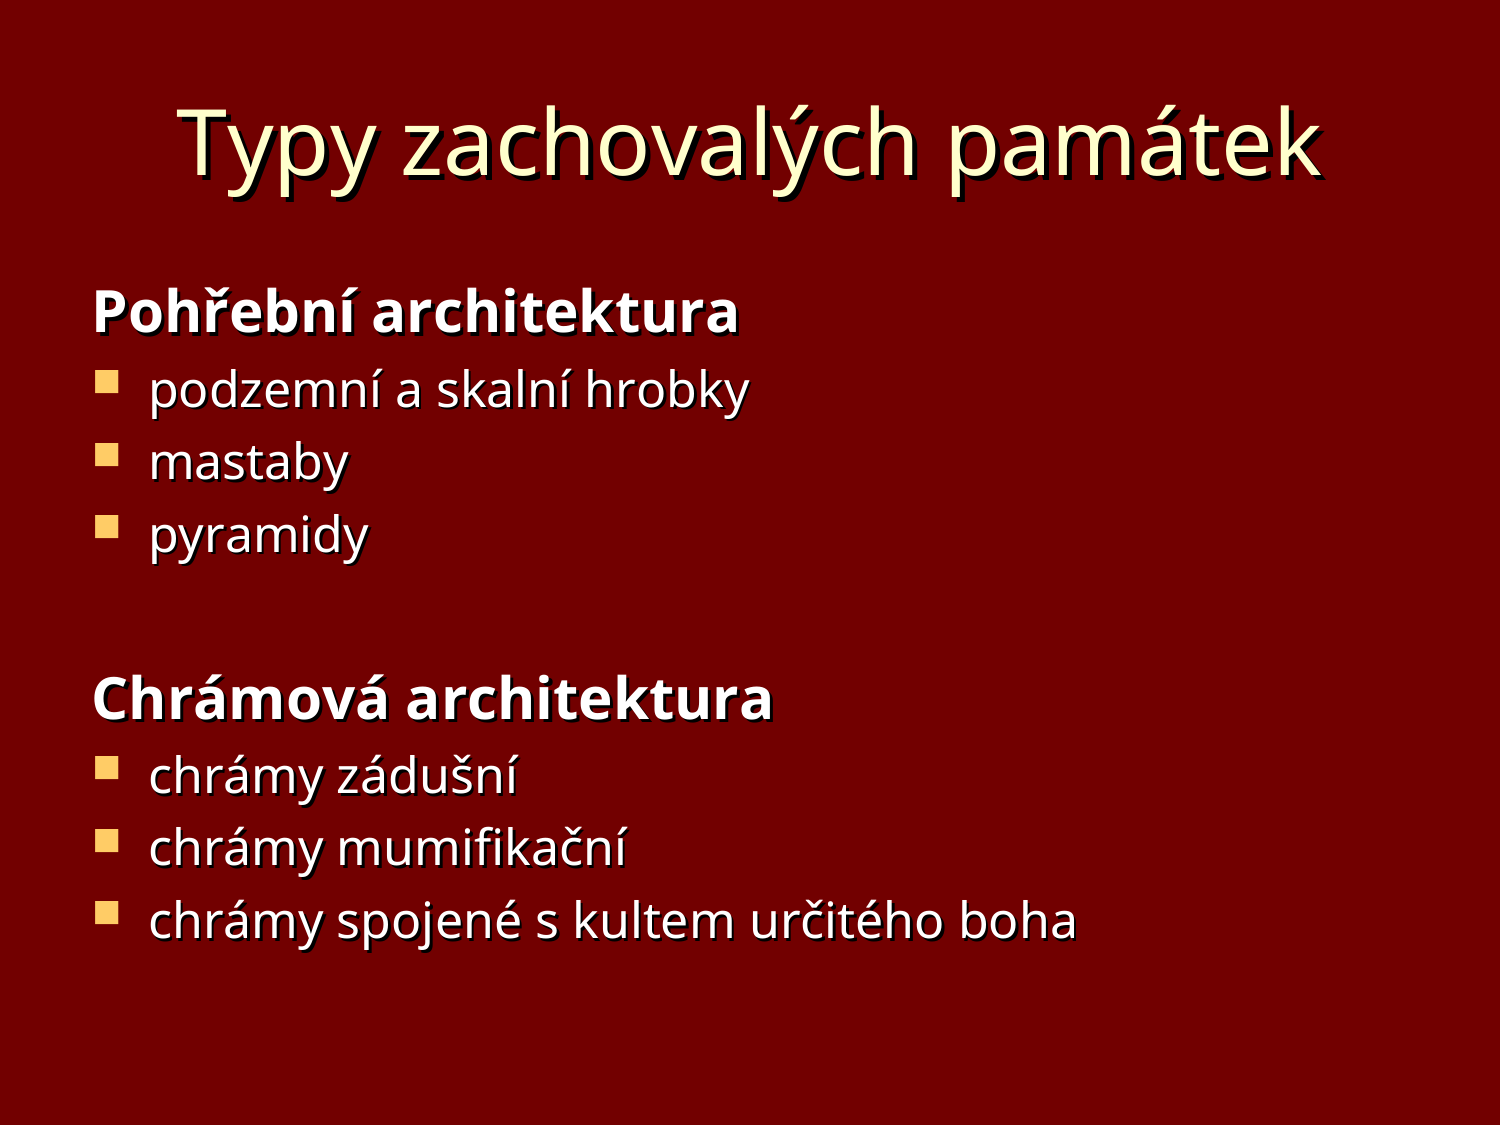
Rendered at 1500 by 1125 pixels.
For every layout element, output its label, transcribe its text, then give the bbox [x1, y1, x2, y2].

title Typy zachovalých památek [75, 45, 1426, 233]
list Pohřební architektura podzemní a skalní hrobky mastaby pyramidy Chrámová architektura chrámy zádušní chrámy mumifikační chrámy spojené s kultem určitého boha [76, 267, 1427, 1125]
